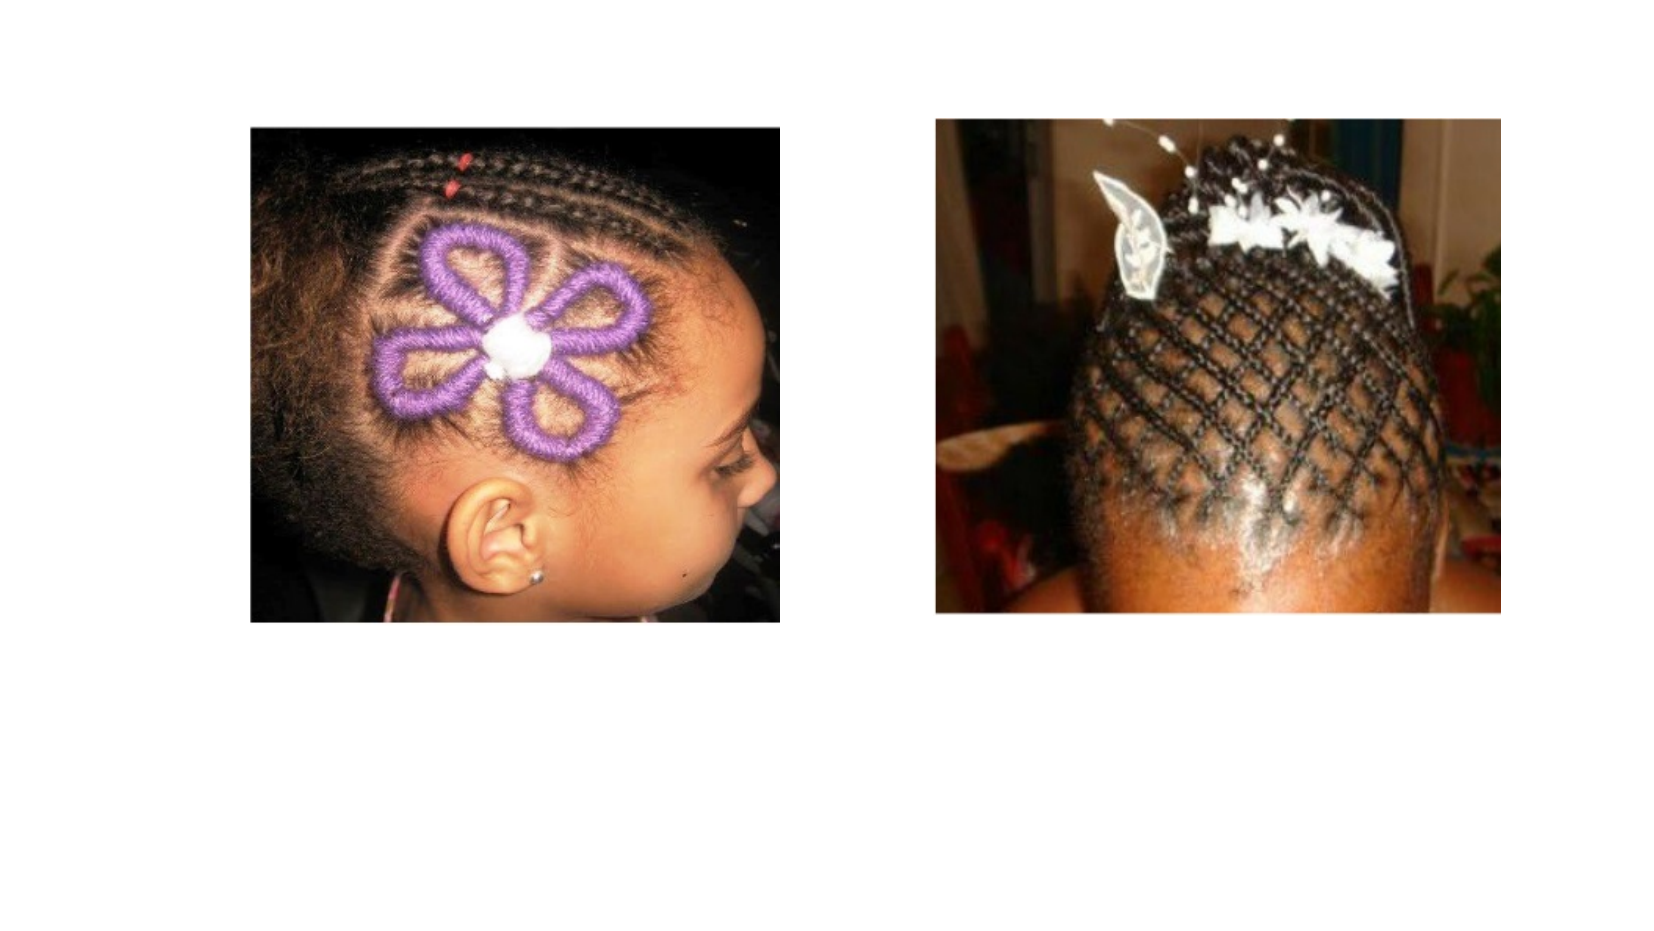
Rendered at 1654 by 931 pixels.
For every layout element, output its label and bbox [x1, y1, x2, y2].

picture [933, 118, 1501, 616]
picture [249, 124, 780, 626]
